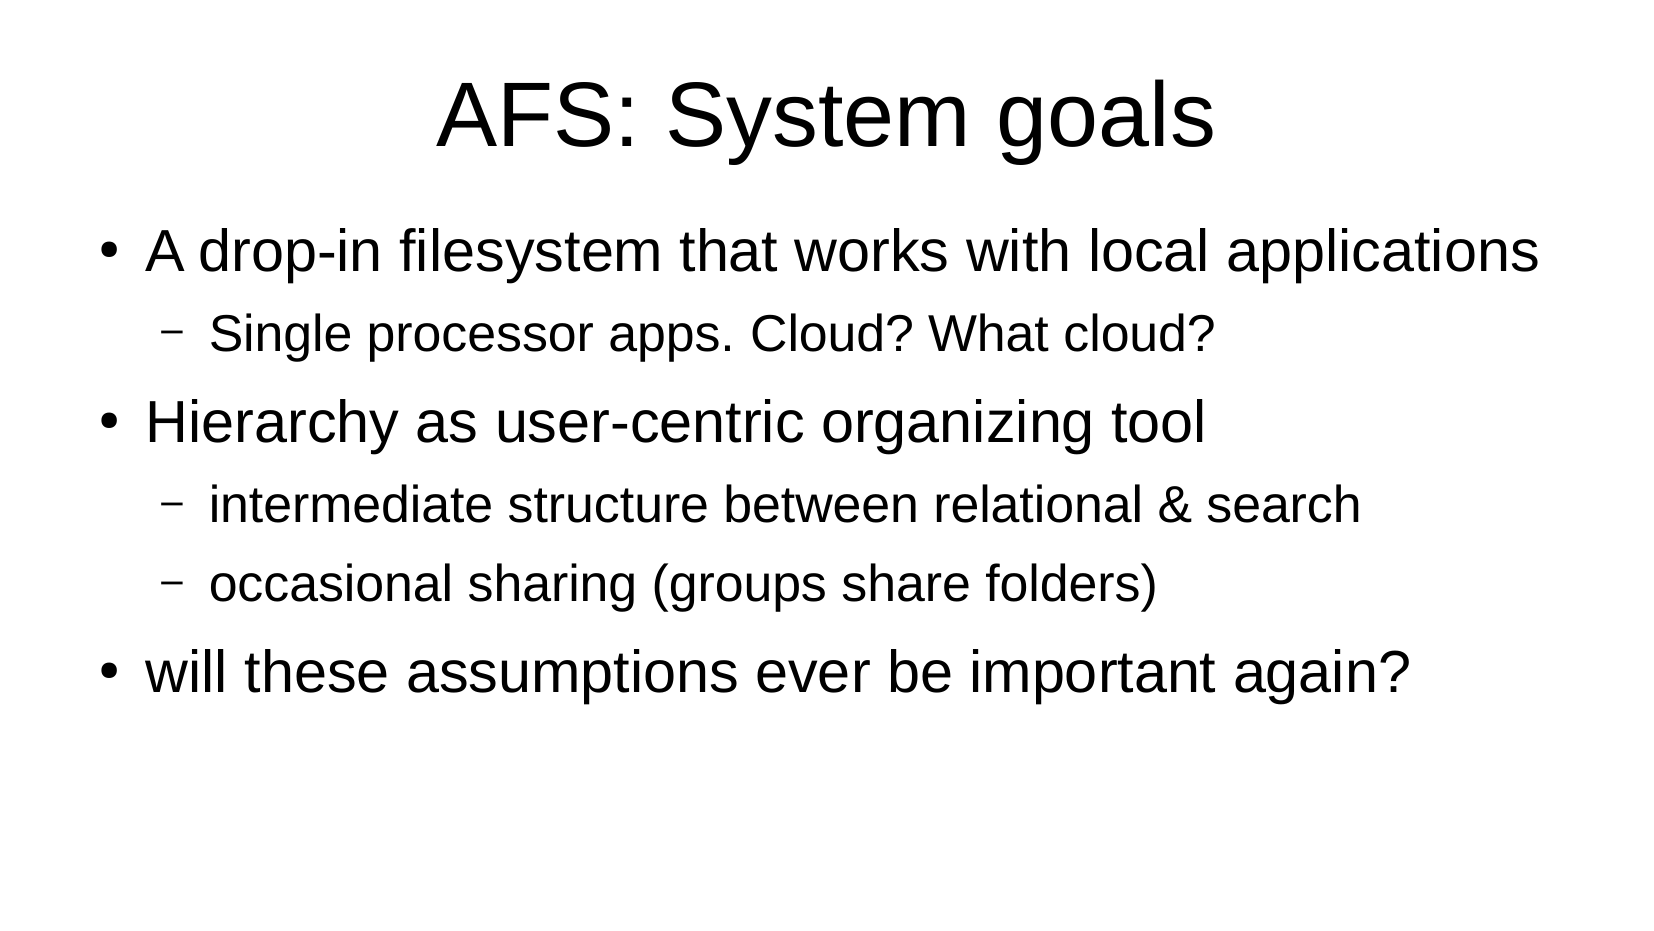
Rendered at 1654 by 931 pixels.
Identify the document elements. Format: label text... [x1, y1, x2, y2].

list A drop-in filesystem that works with local applications Single processor apps. Cloud? What cloud? Hierarchy as user-centric organizing tool intermediate structure between relational & search occasional sharing (groups share folders) will these assumptions ever be important again? [82, 217, 1571, 758]
title AFS: System goals [82, 37, 1571, 193]
